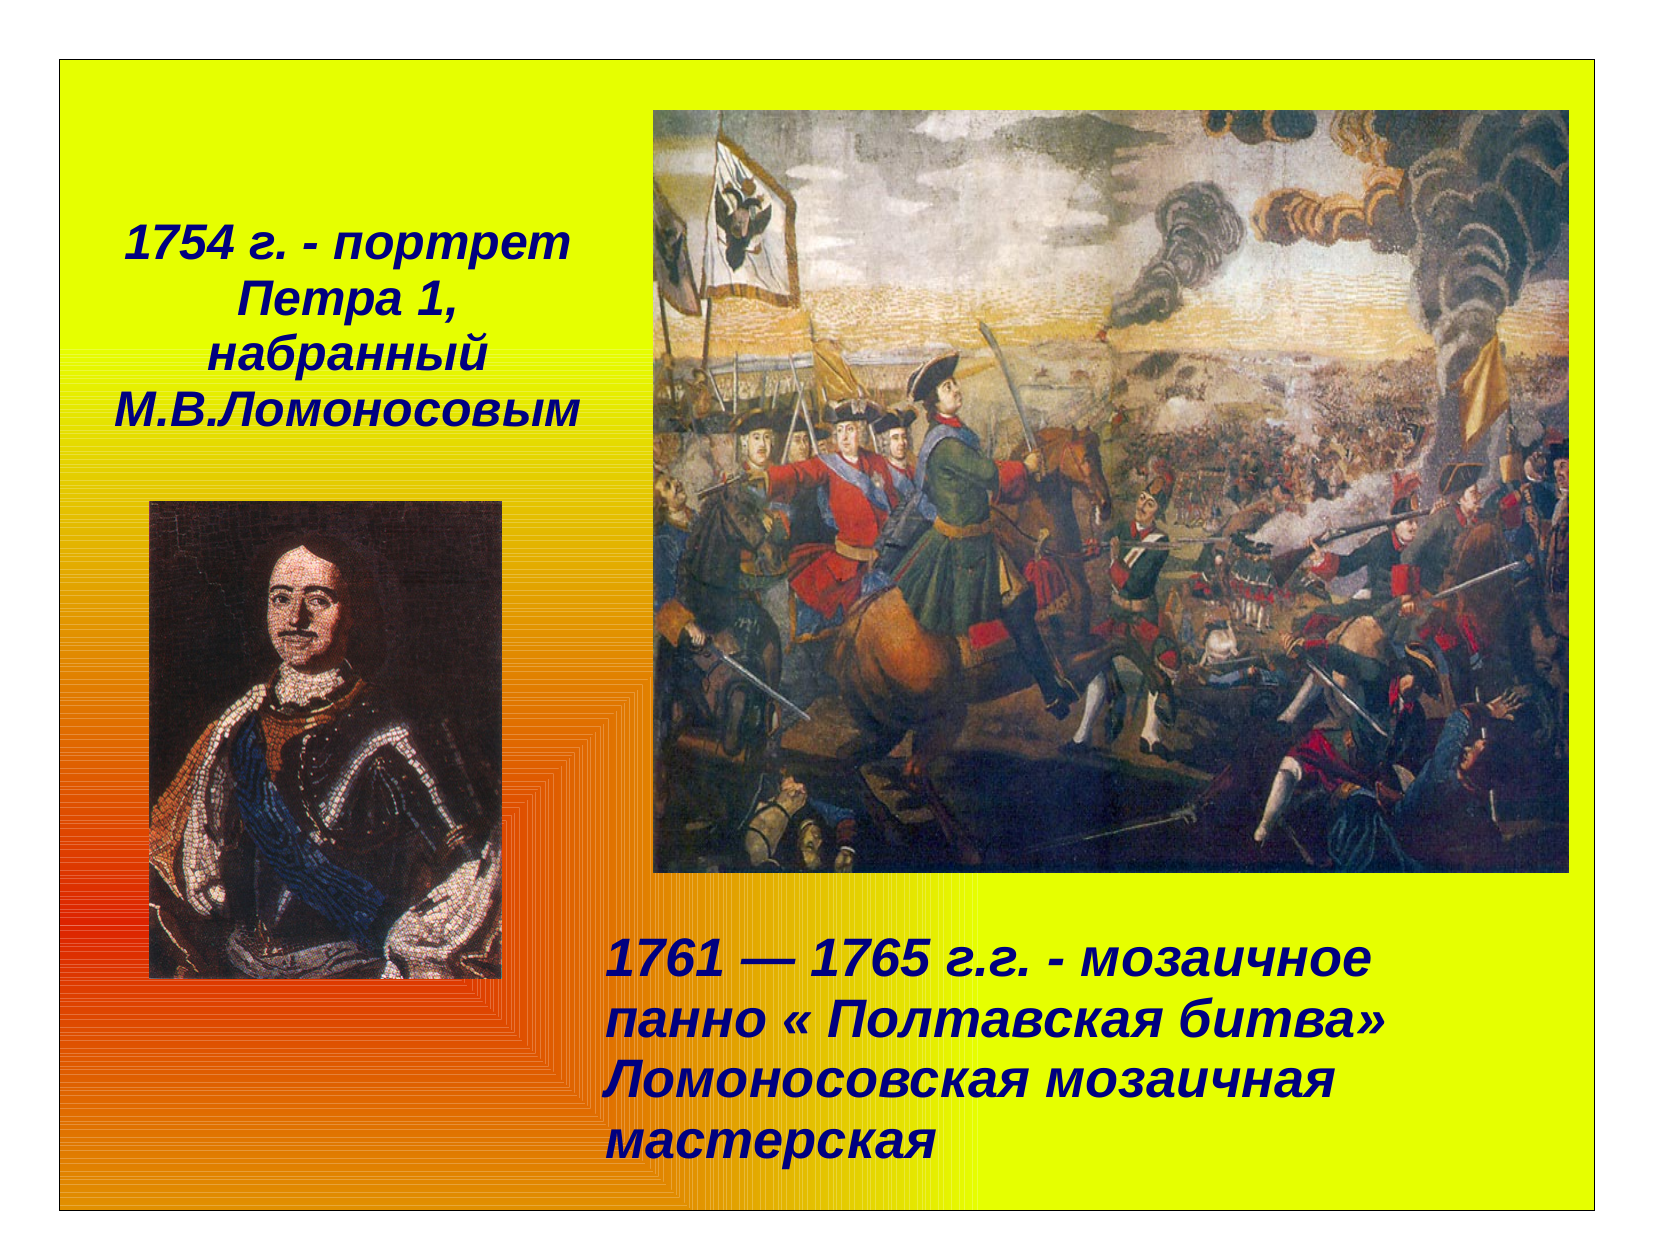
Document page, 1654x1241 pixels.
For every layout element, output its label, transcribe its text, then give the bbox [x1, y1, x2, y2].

picture [653, 110, 1569, 873]
picture [149, 501, 502, 979]
text_box 1754 г. - портрет Петра 1, набранный М.В.Ломоносовым [82, 206, 615, 450]
text_box [59, 59, 1595, 1211]
text_box 1761 — 1765 г.г. - мозаичное панно « Полтавская битва» Ломоносовская мозаичная мастерская [590, 920, 1536, 1182]
